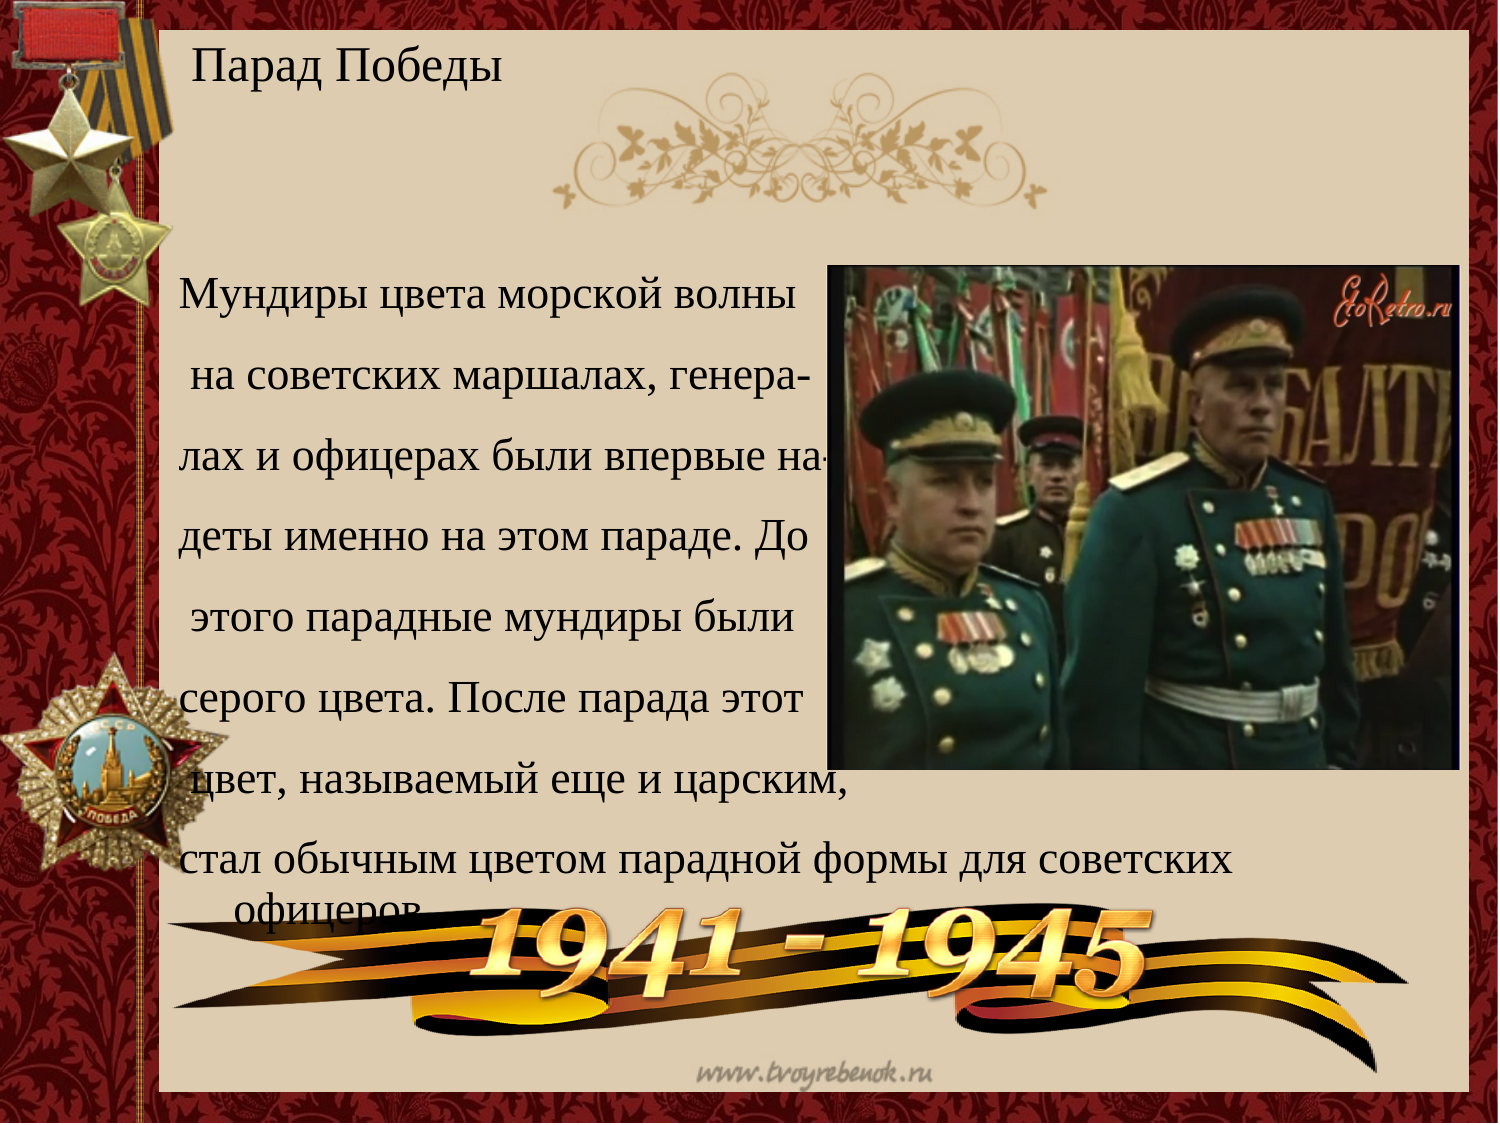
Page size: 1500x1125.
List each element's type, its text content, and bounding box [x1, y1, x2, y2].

picture [0, 0, 1498, 1123]
text_box Парад Победы [177, 29, 561, 119]
list Мундиры цвета морской волны на советских маршалах, генера- лах и офицерах были впервые на- деты именно на этом параде. До этого парадные мундиры были серого цвета. После парада этот цвет, называемый еще и царским, стал обычным цветом парадной формы для советских офицеров. [177, 263, 1425, 1004]
